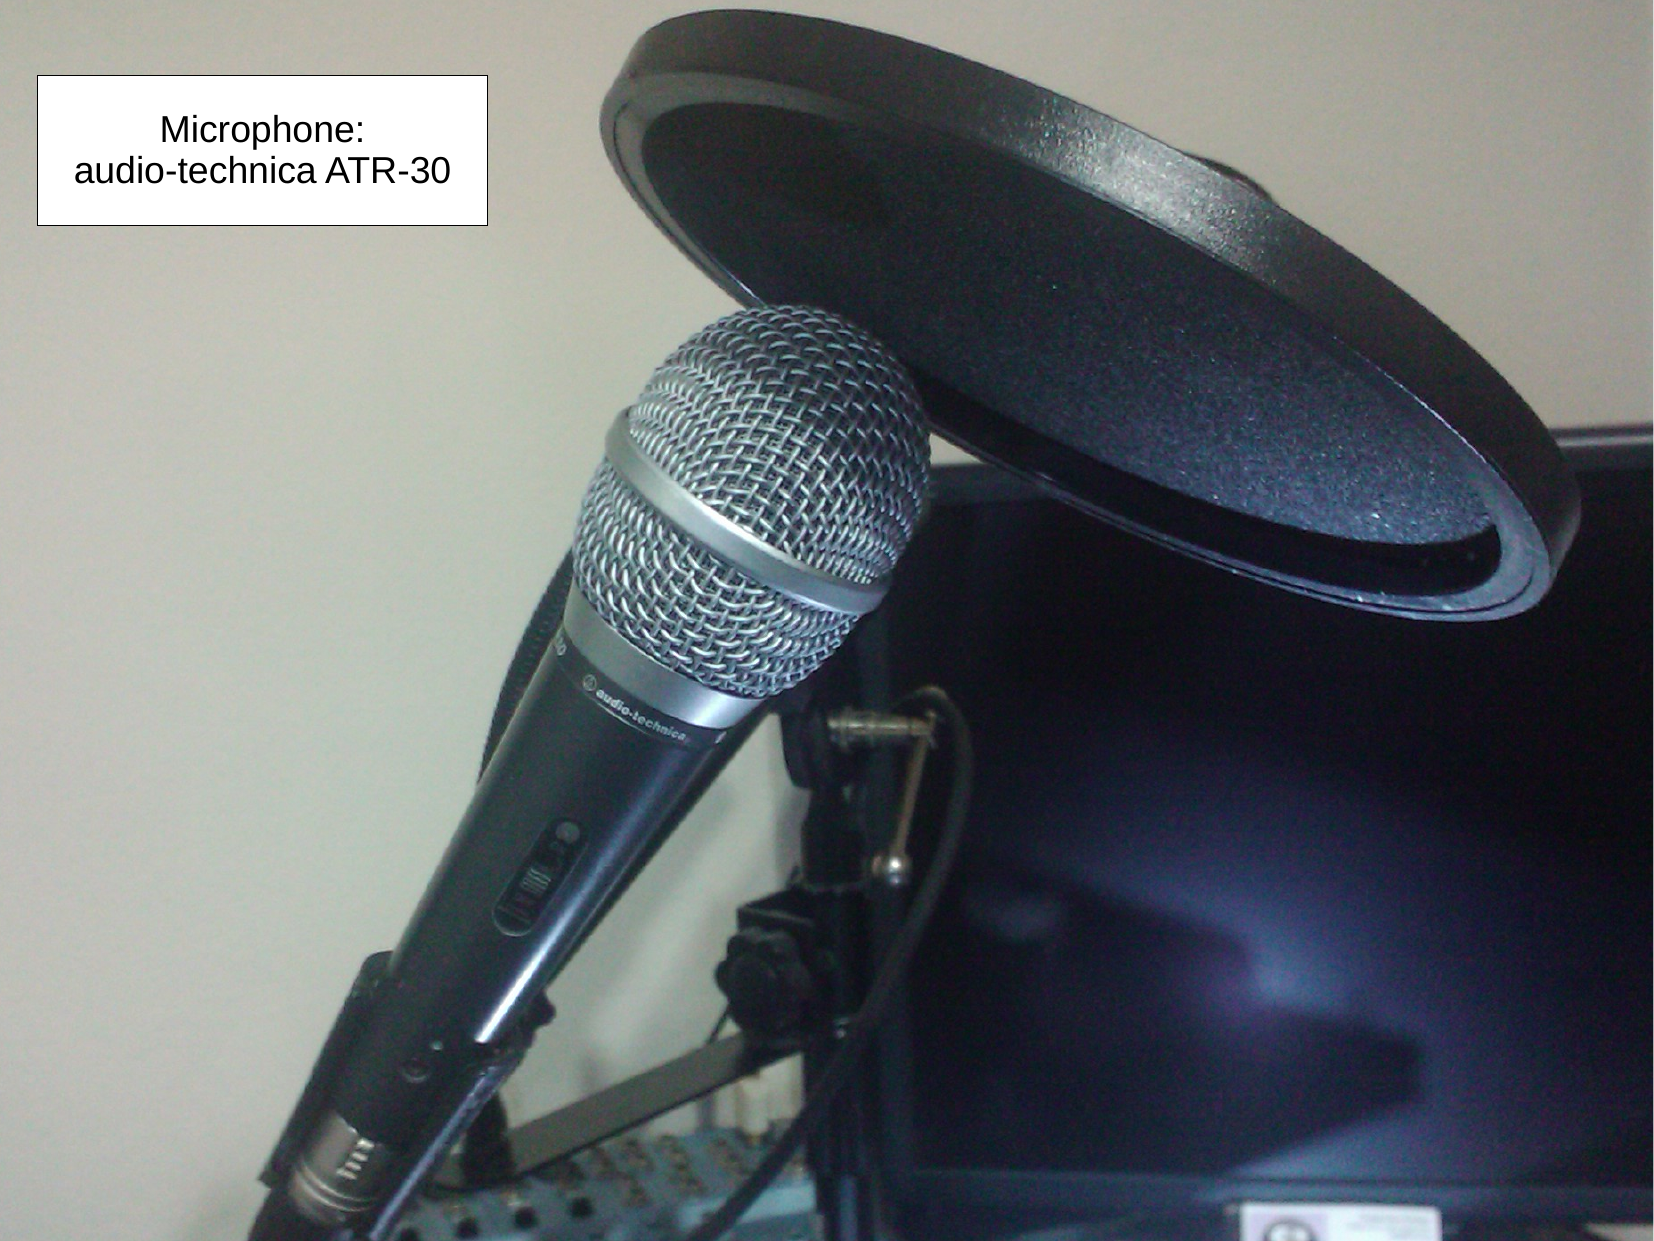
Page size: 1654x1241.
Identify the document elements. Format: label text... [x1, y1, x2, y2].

picture [0, 0, 1654, 1241]
text_box Microphone: audio-technica ATR-30 [37, 75, 488, 226]
